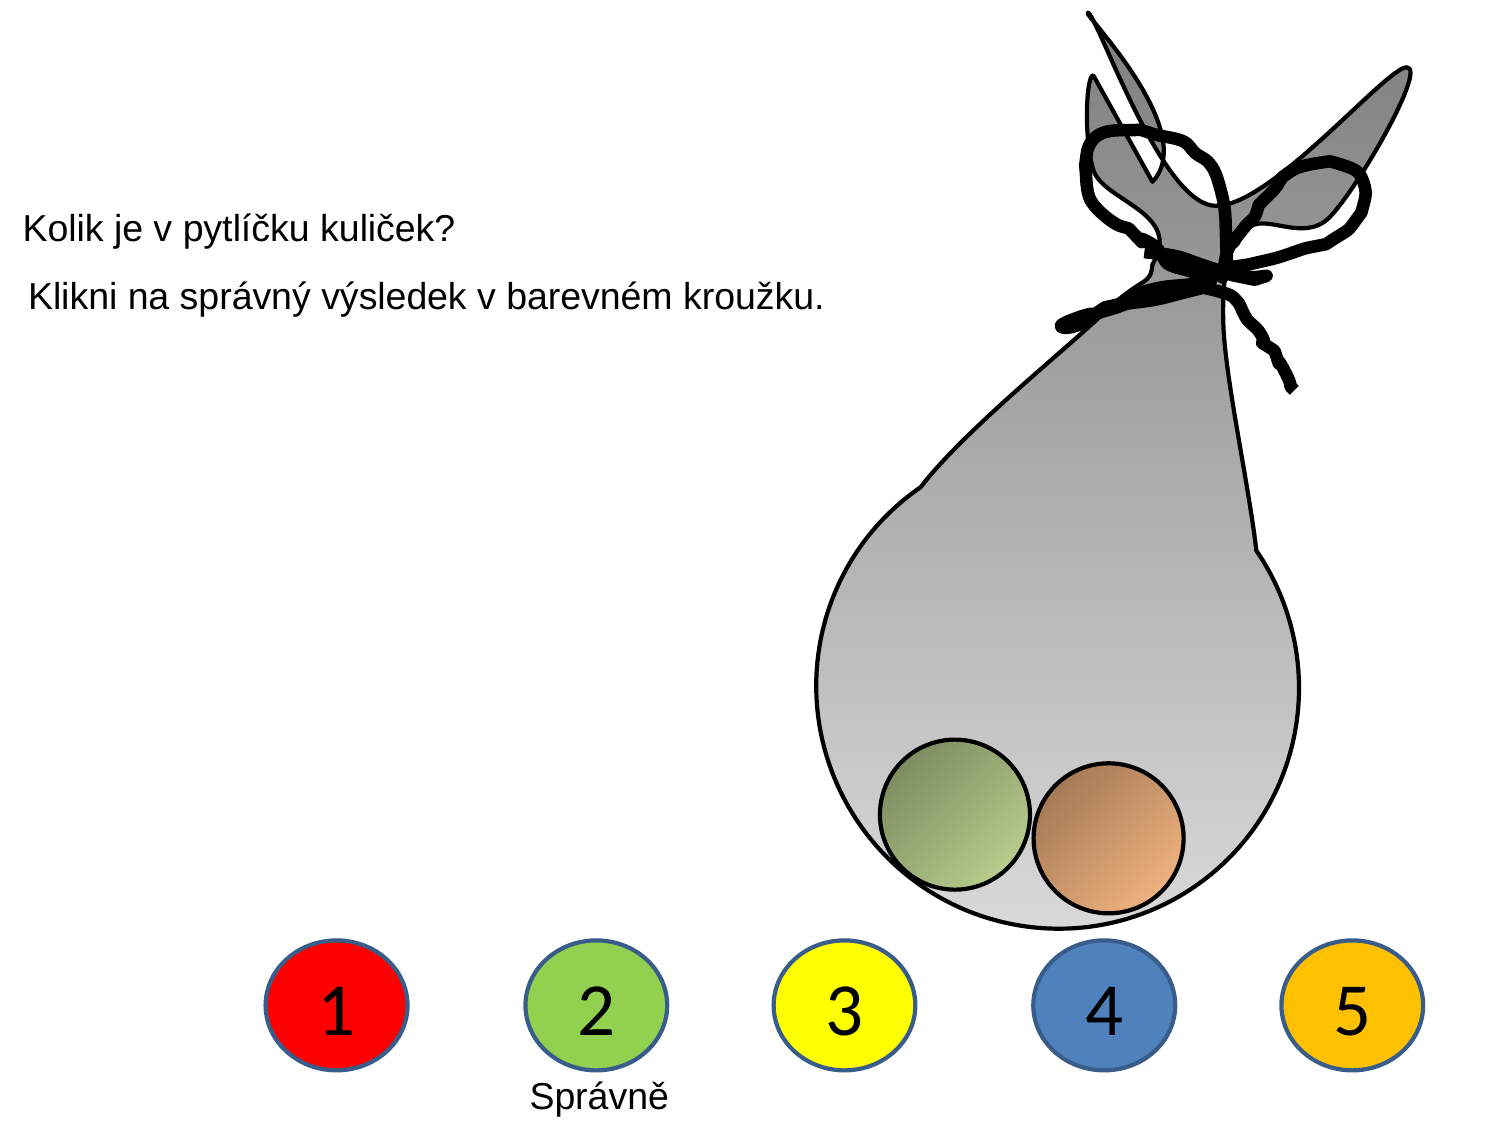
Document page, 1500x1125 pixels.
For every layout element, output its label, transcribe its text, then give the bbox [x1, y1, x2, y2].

text_box [816, 295, 1300, 929]
text_box Správně [514, 1064, 684, 1125]
text_box Kolik je v pytlíčku kuliček? [8, 196, 471, 257]
text_box Klikni na správný výsledek v barevném kroužku. [13, 219, 840, 326]
text_box 3 [773, 940, 916, 1071]
text_box 4 [1033, 940, 1176, 1071]
text_box 5 [1281, 940, 1424, 1071]
text_box [1127, 260, 1187, 293]
text_box 2 [525, 940, 668, 1064]
text_box 1 [265, 940, 408, 1071]
text_box [1087, 12, 1161, 129]
text_box [1257, 168, 1356, 229]
text_box [1231, 179, 1273, 230]
text_box [1092, 137, 1220, 263]
text_box [1296, 67, 1411, 169]
text_box [1086, 75, 1120, 135]
